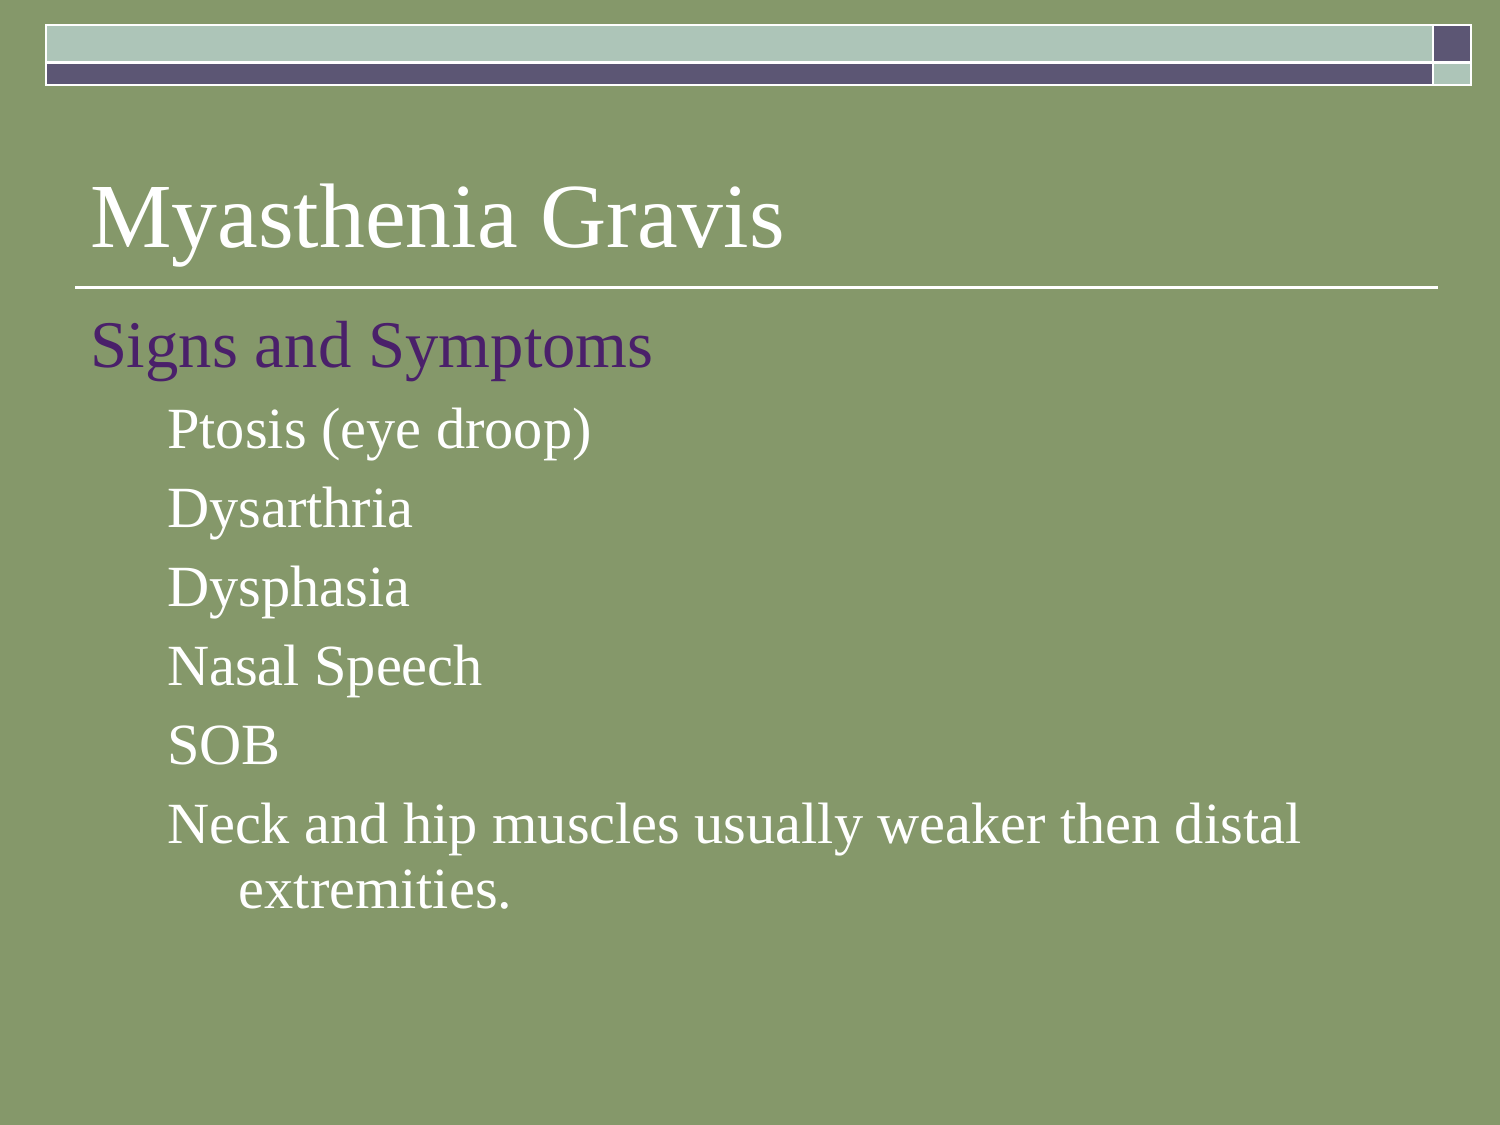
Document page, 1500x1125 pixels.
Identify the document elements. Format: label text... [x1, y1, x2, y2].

list Signs and Symptoms Ptosis (eye droop) Dysarthria Dysphasia Nasal Speech SOB Neck and hip muscles usually weaker then distal extremities. [75, 299, 1426, 1095]
title Myasthenia Gravis [75, 87, 1426, 275]
